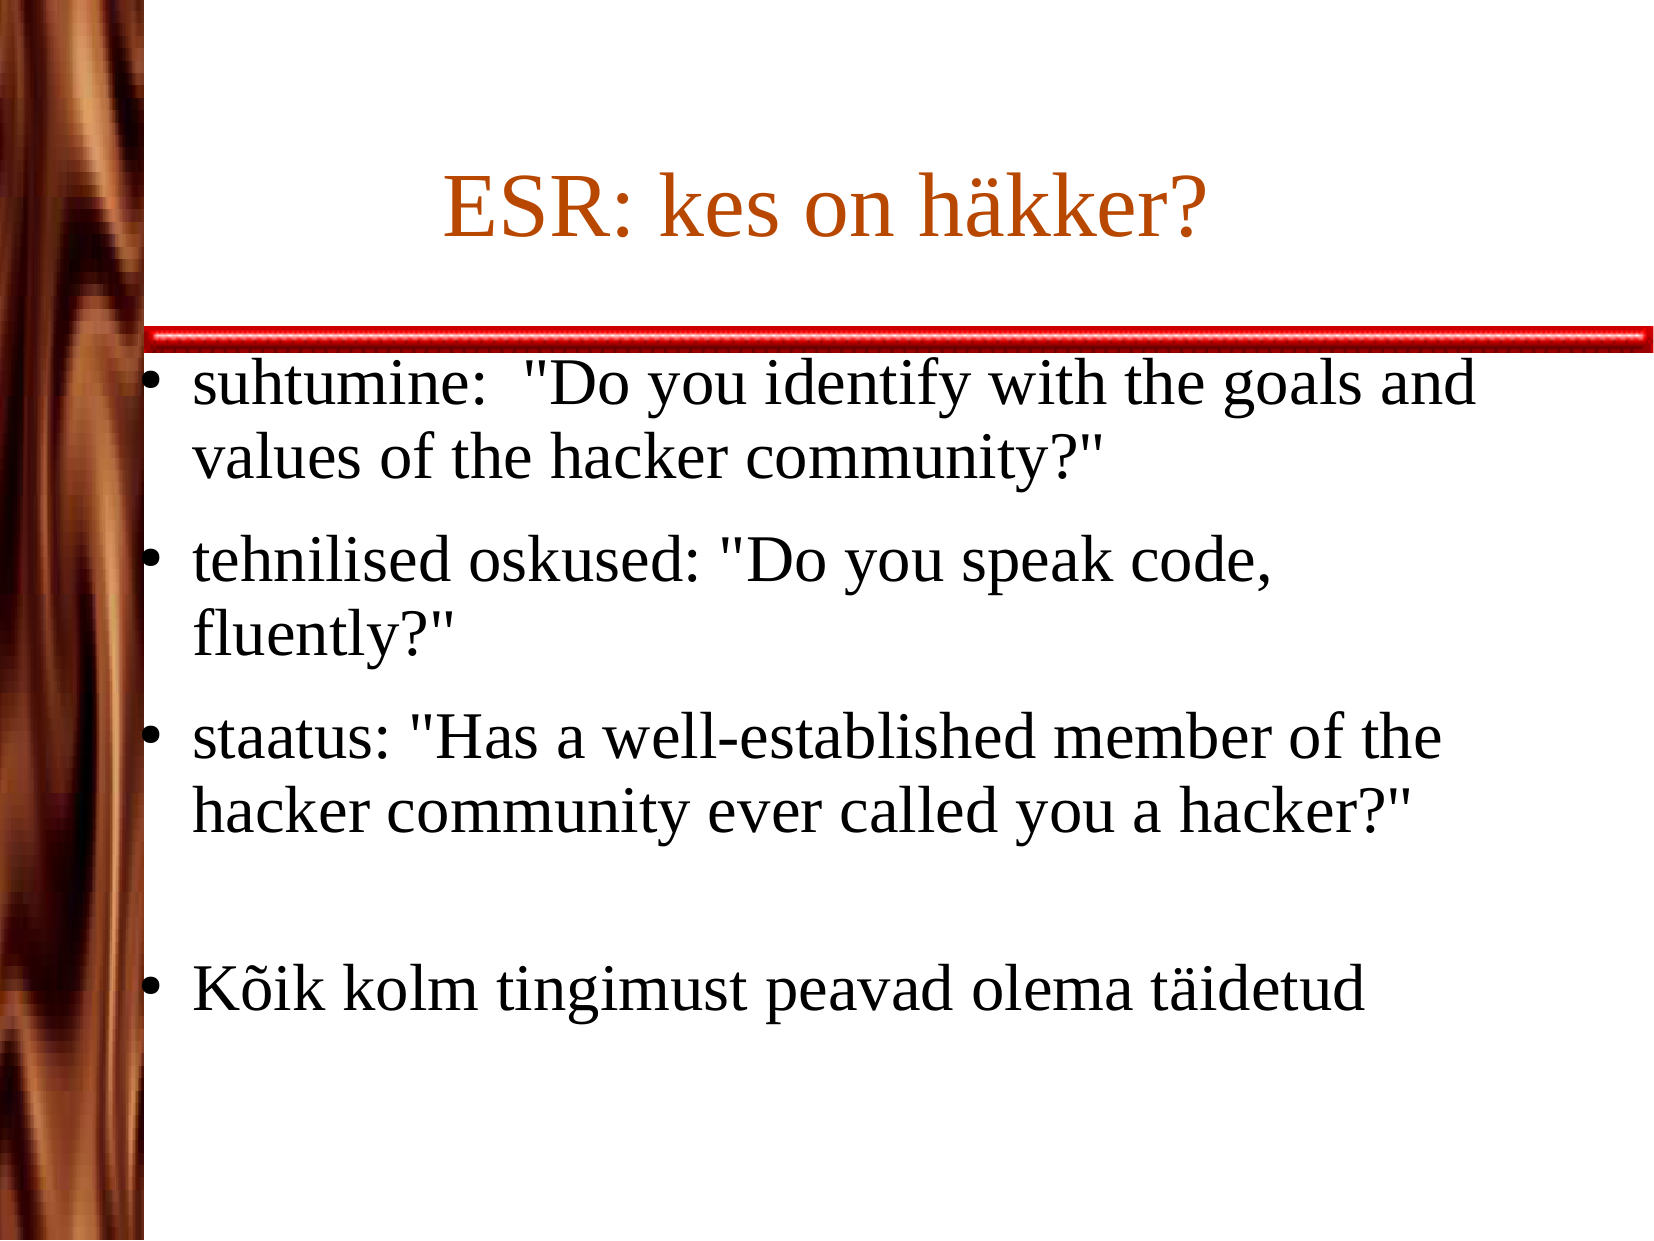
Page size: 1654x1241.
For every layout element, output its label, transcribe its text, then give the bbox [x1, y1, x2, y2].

list suhtumine: "Do you identify with the goals and values of the hacker community?" tehnilised oskused: "Do you speak code, fluently?" staatus: "Has a well-established member of the hacker community ever called you a hacker?" Kõik kolm tingimust peavad olema täidetud [121, 344, 1532, 1110]
picture [0, 0, 1654, 1240]
title ESR: kes on häkker? [121, 103, 1532, 309]
